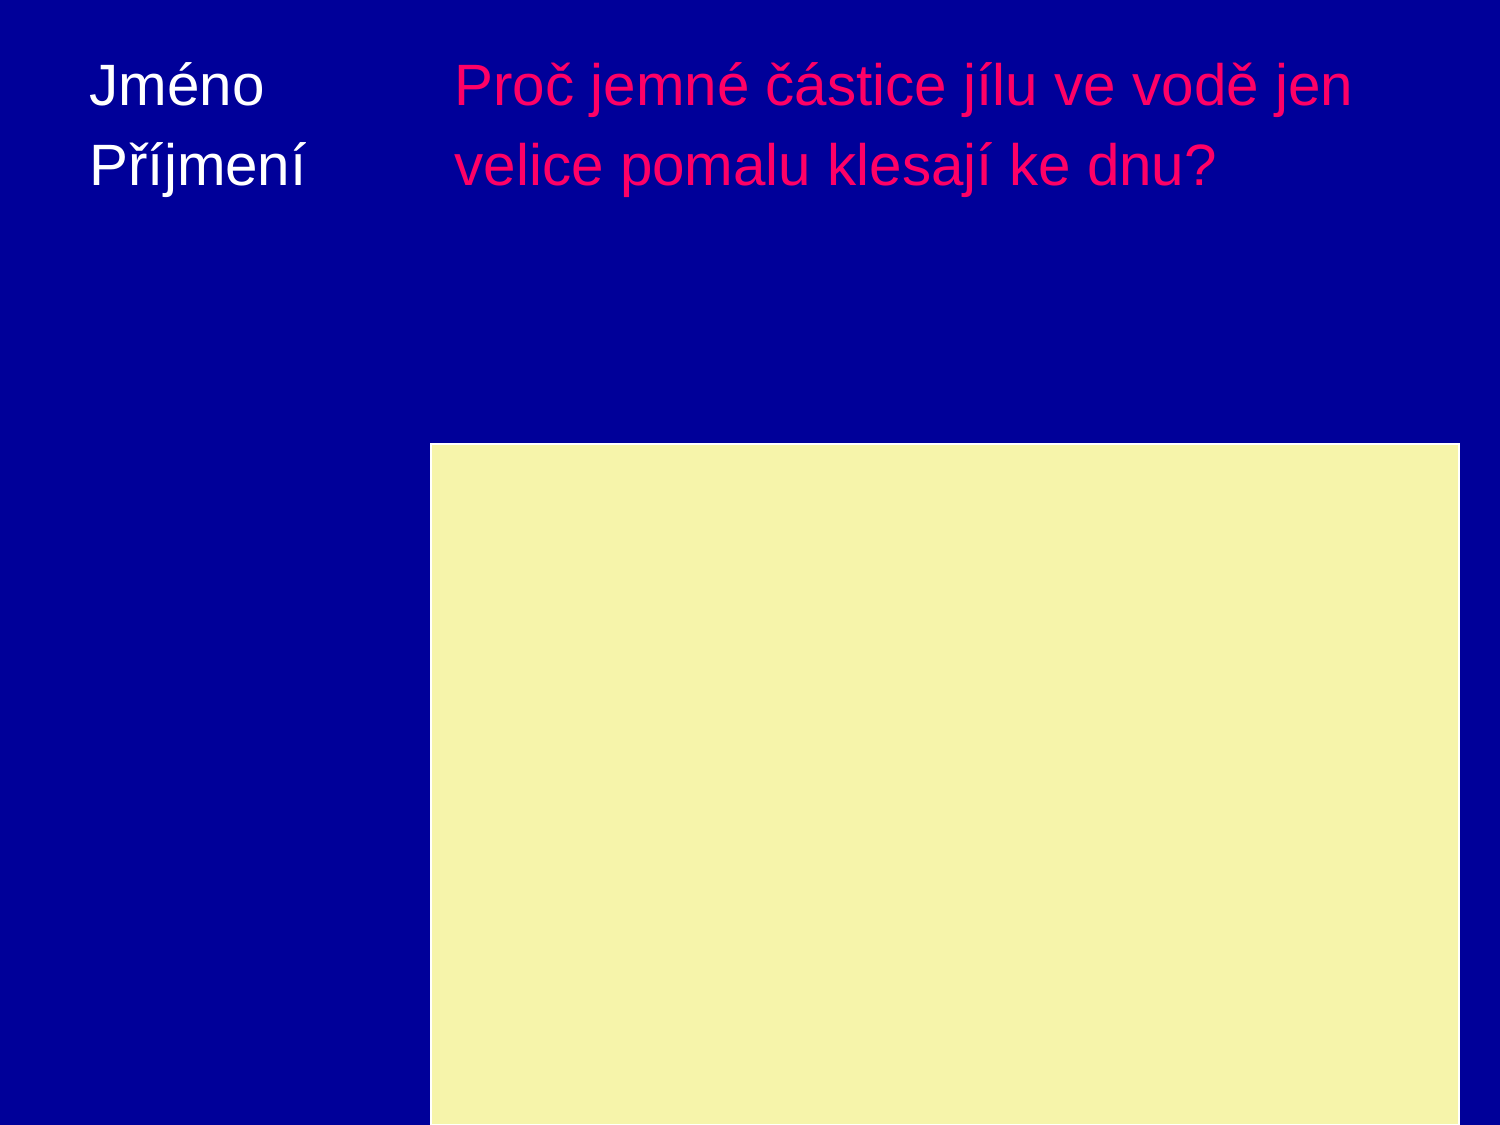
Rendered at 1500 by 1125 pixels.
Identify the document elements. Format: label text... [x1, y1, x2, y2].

text_box Jméno Příjmení [75, 45, 440, 525]
text_box [430, 444, 1459, 1125]
text_box Proč jemné částice jílu ve vodě jen velice pomalu klesají ke dnu? [440, 45, 1459, 444]
